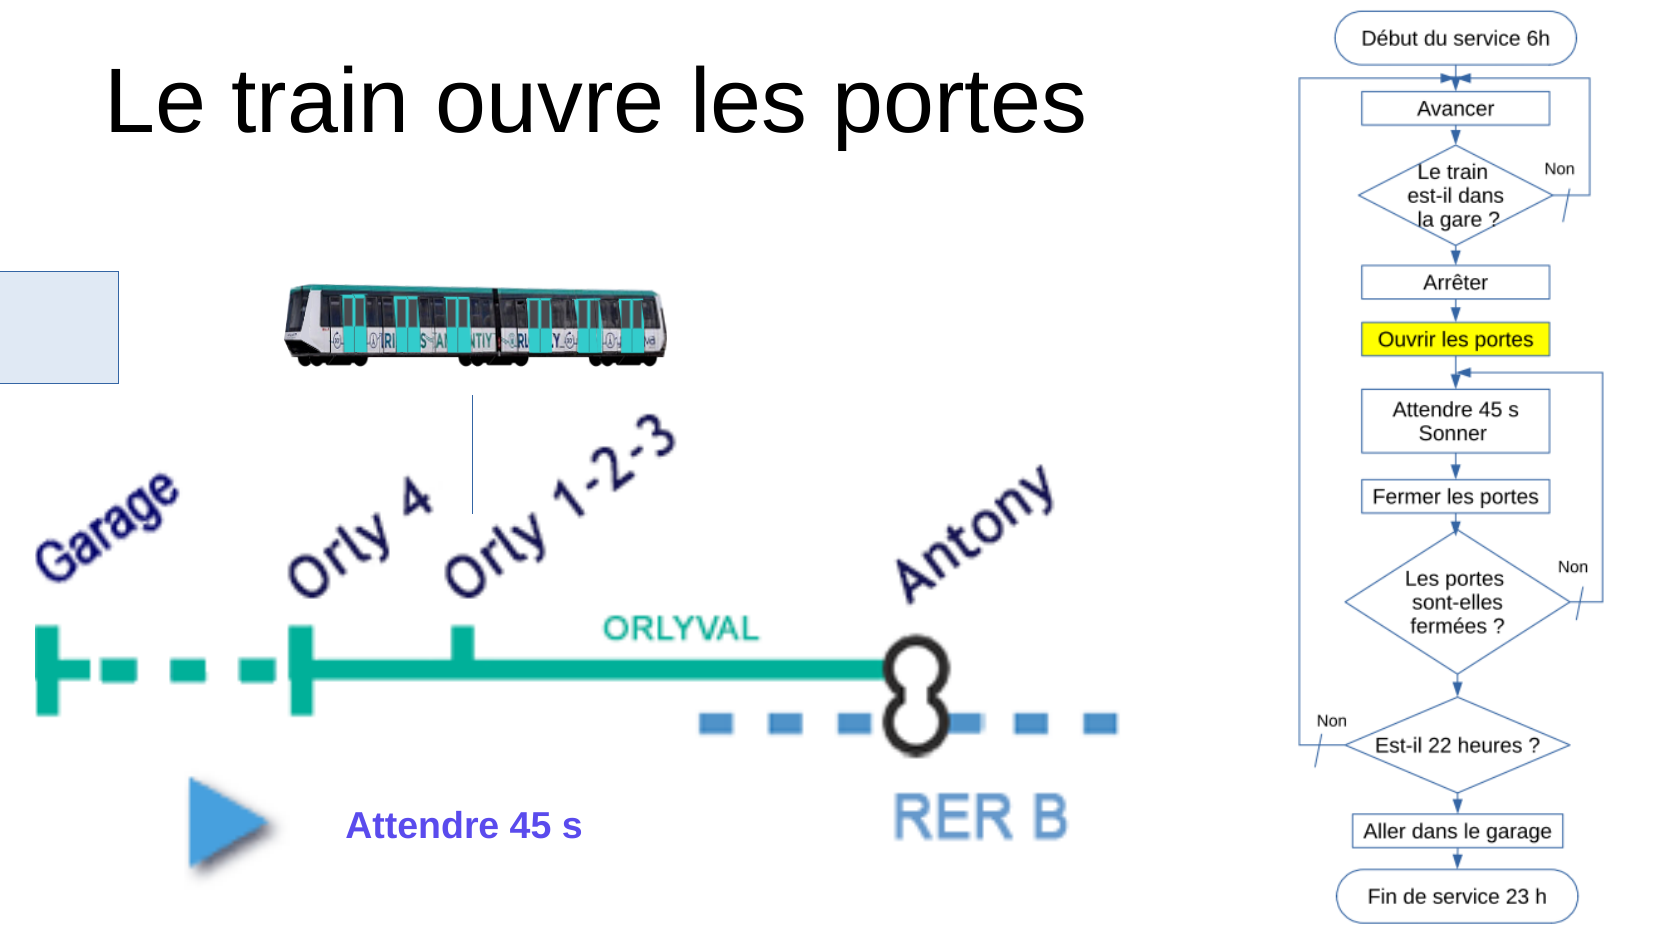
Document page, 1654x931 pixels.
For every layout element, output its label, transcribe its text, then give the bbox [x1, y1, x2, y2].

picture [1287, 2, 1625, 931]
picture [35, 383, 1123, 893]
picture [283, 283, 667, 367]
title Le train ouvre les portes [35, 0, 1158, 203]
text_box [0, 271, 119, 384]
text_box Attendre 45 s [330, 797, 709, 855]
